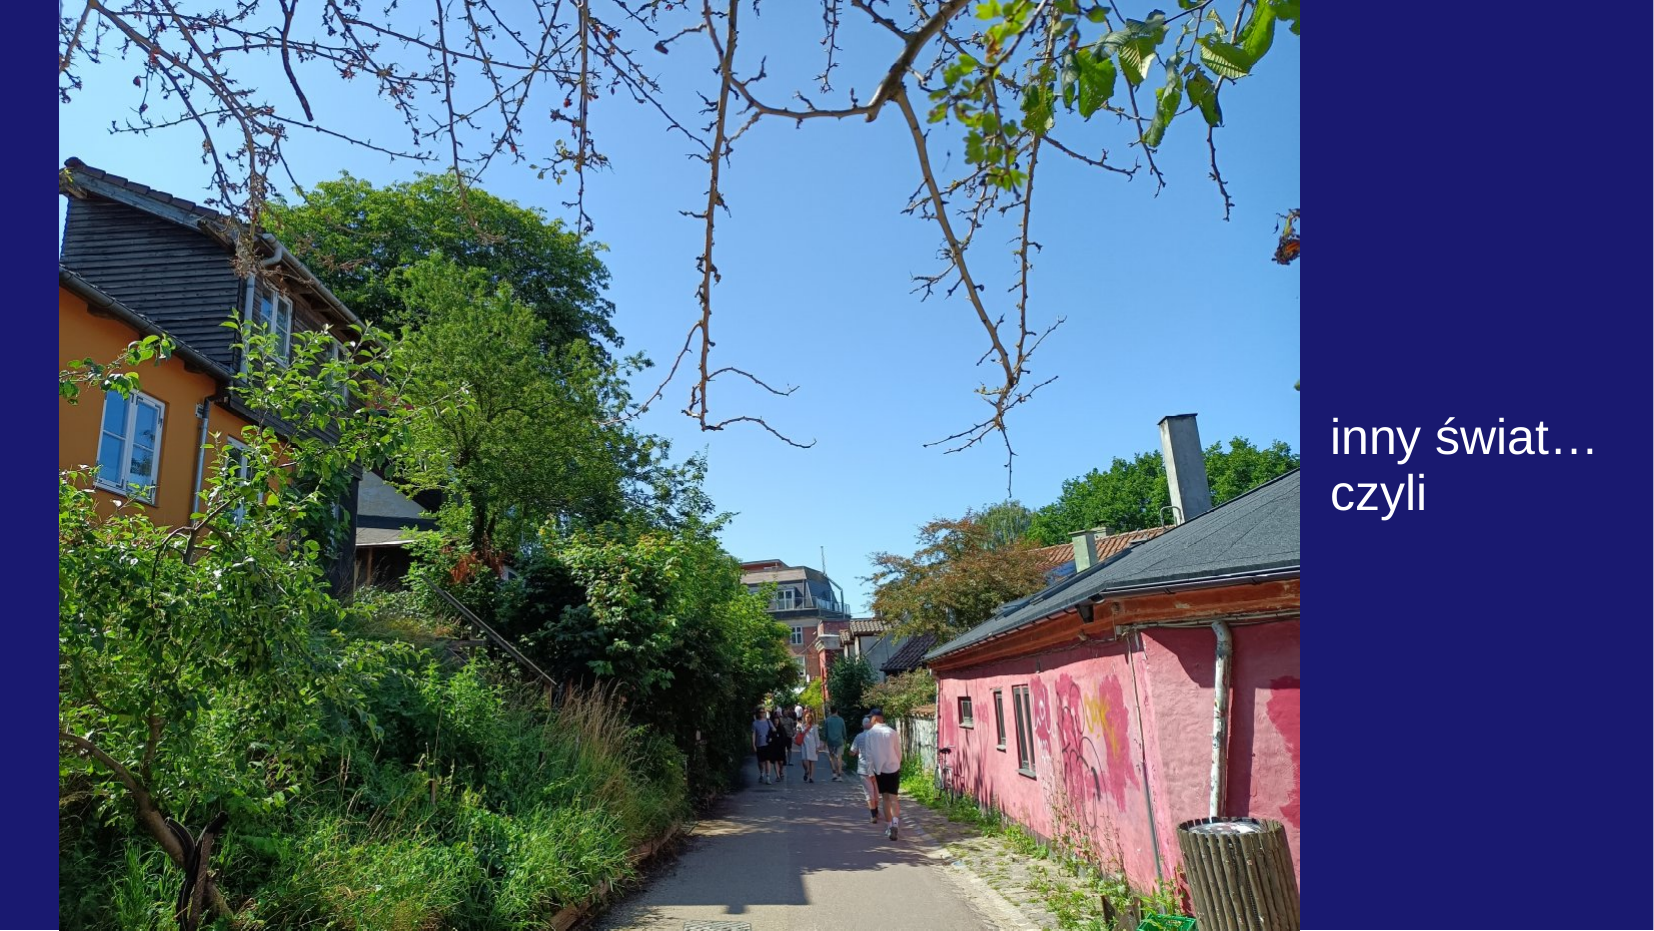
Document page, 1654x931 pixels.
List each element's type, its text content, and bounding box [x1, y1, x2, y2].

picture [59, 0, 1300, 931]
text_box inny świat… czyli [1315, 401, 1654, 529]
